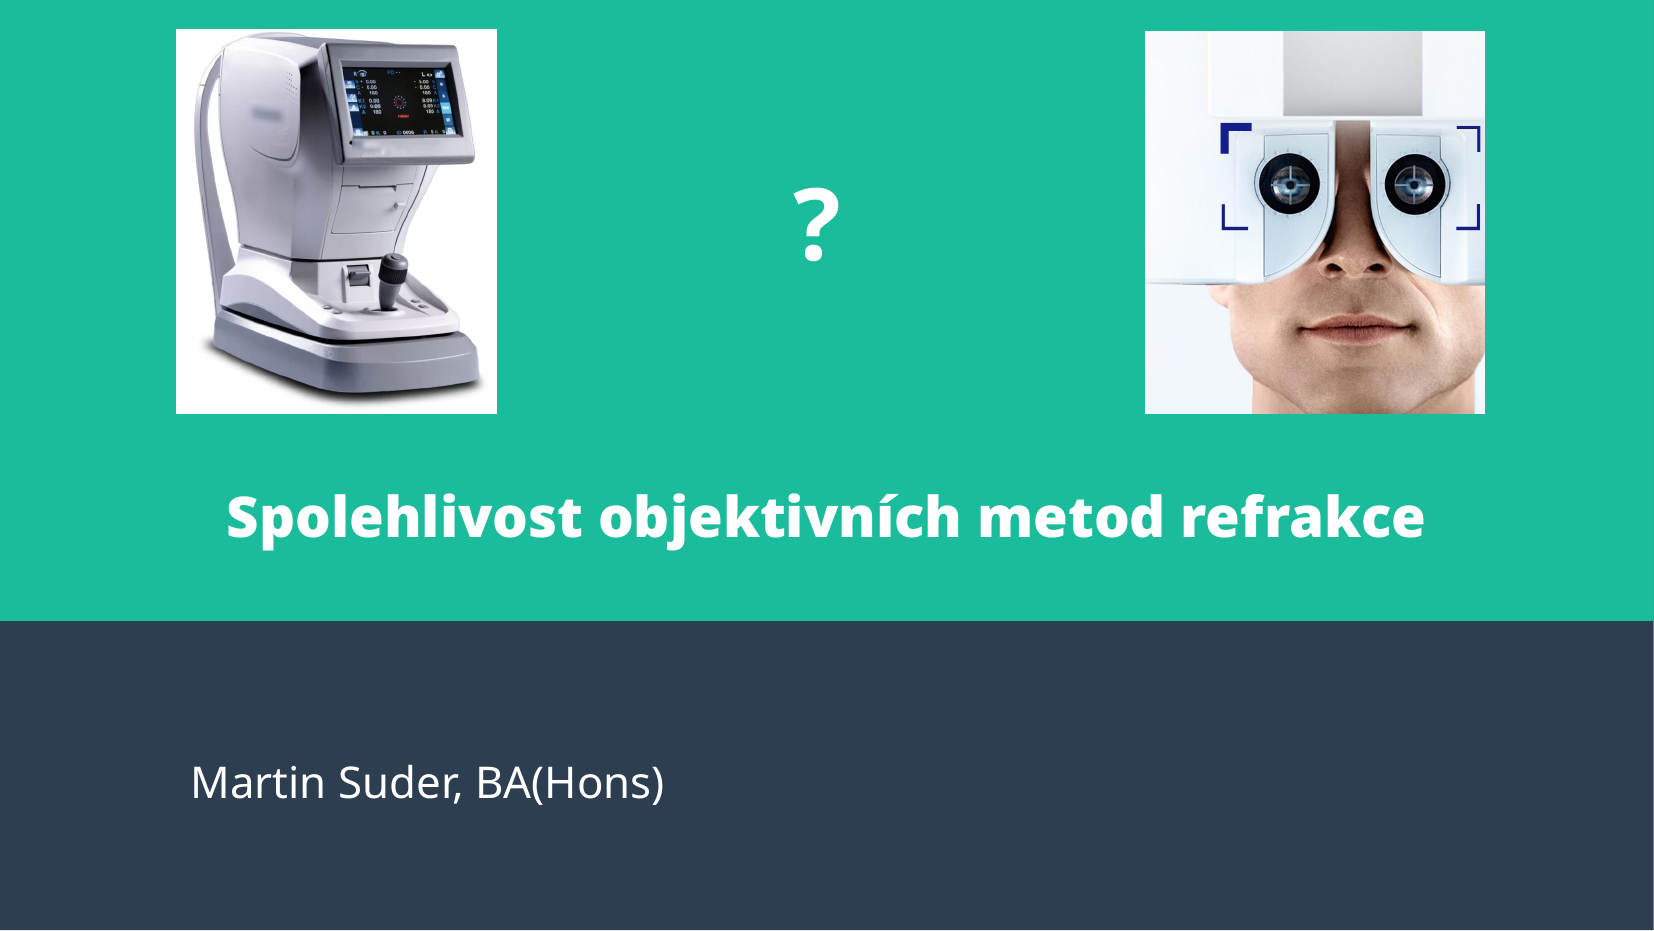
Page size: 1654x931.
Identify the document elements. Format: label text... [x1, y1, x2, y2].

picture [1145, 31, 1485, 414]
text_box ? [744, 143, 892, 300]
picture [176, 29, 497, 414]
subtitle Martin Suder, BA(Hons) [59, 718, 798, 845]
title Spolehlivost objektivních metod refrakce [59, 437, 1595, 557]
